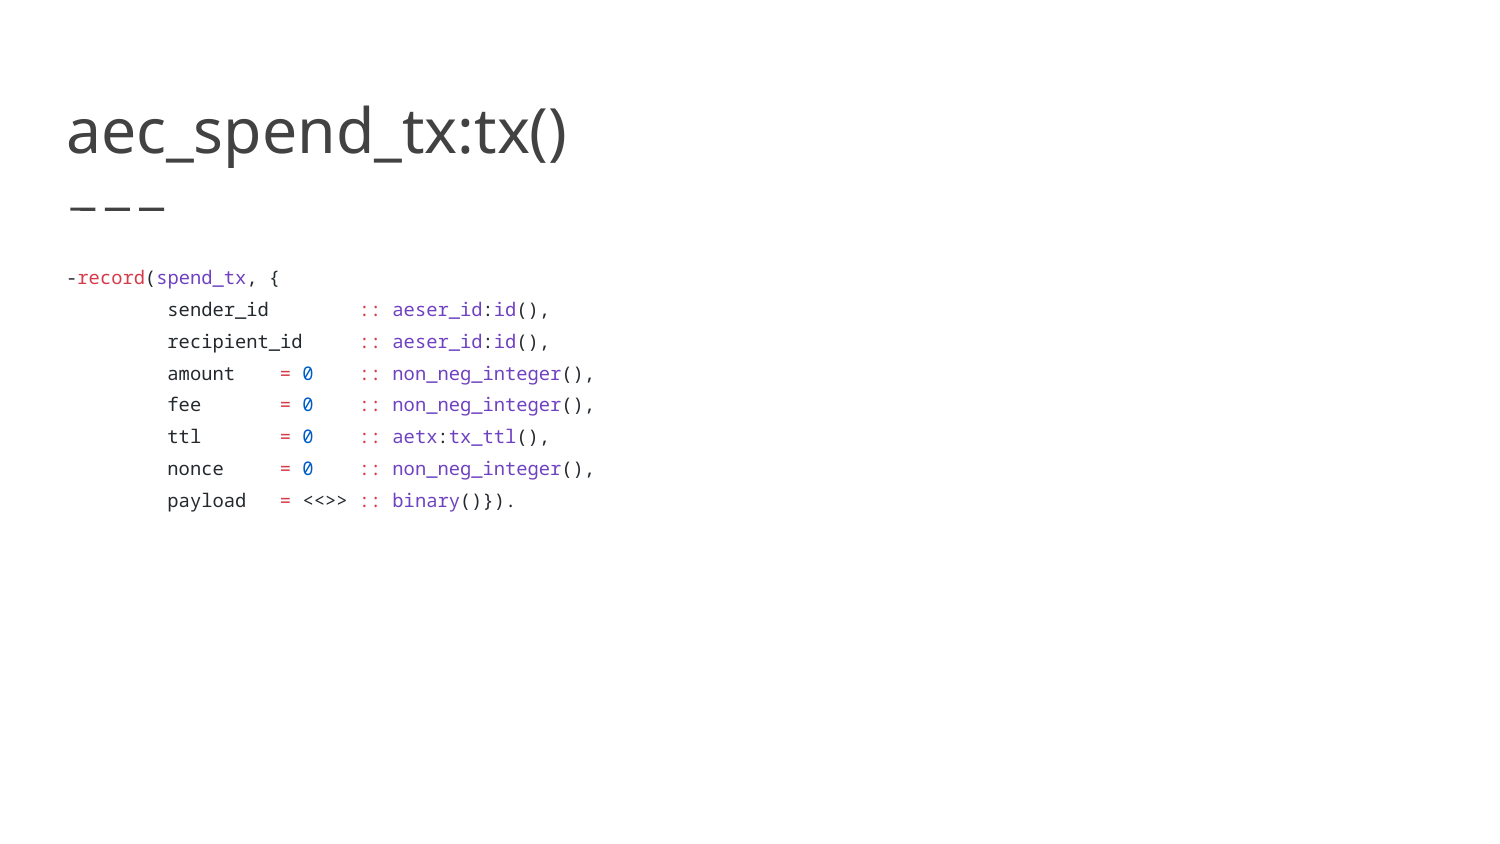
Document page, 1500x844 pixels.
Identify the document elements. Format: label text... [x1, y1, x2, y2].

title aec_spend_tx:tx() [51, 61, 1449, 182]
list -record(spend_tx, { sender_id :: aeser_id:id(), recipient_id :: aeser_id:id(), amount = 0 :: non_neg_integer(), fee = 0 :: non_neg_integer(), ttl = 0 :: aetx:tx_ttl(), nonce = 0 :: non_neg_integer(), payload = <<>> :: binary()}). [51, 240, 1449, 750]
